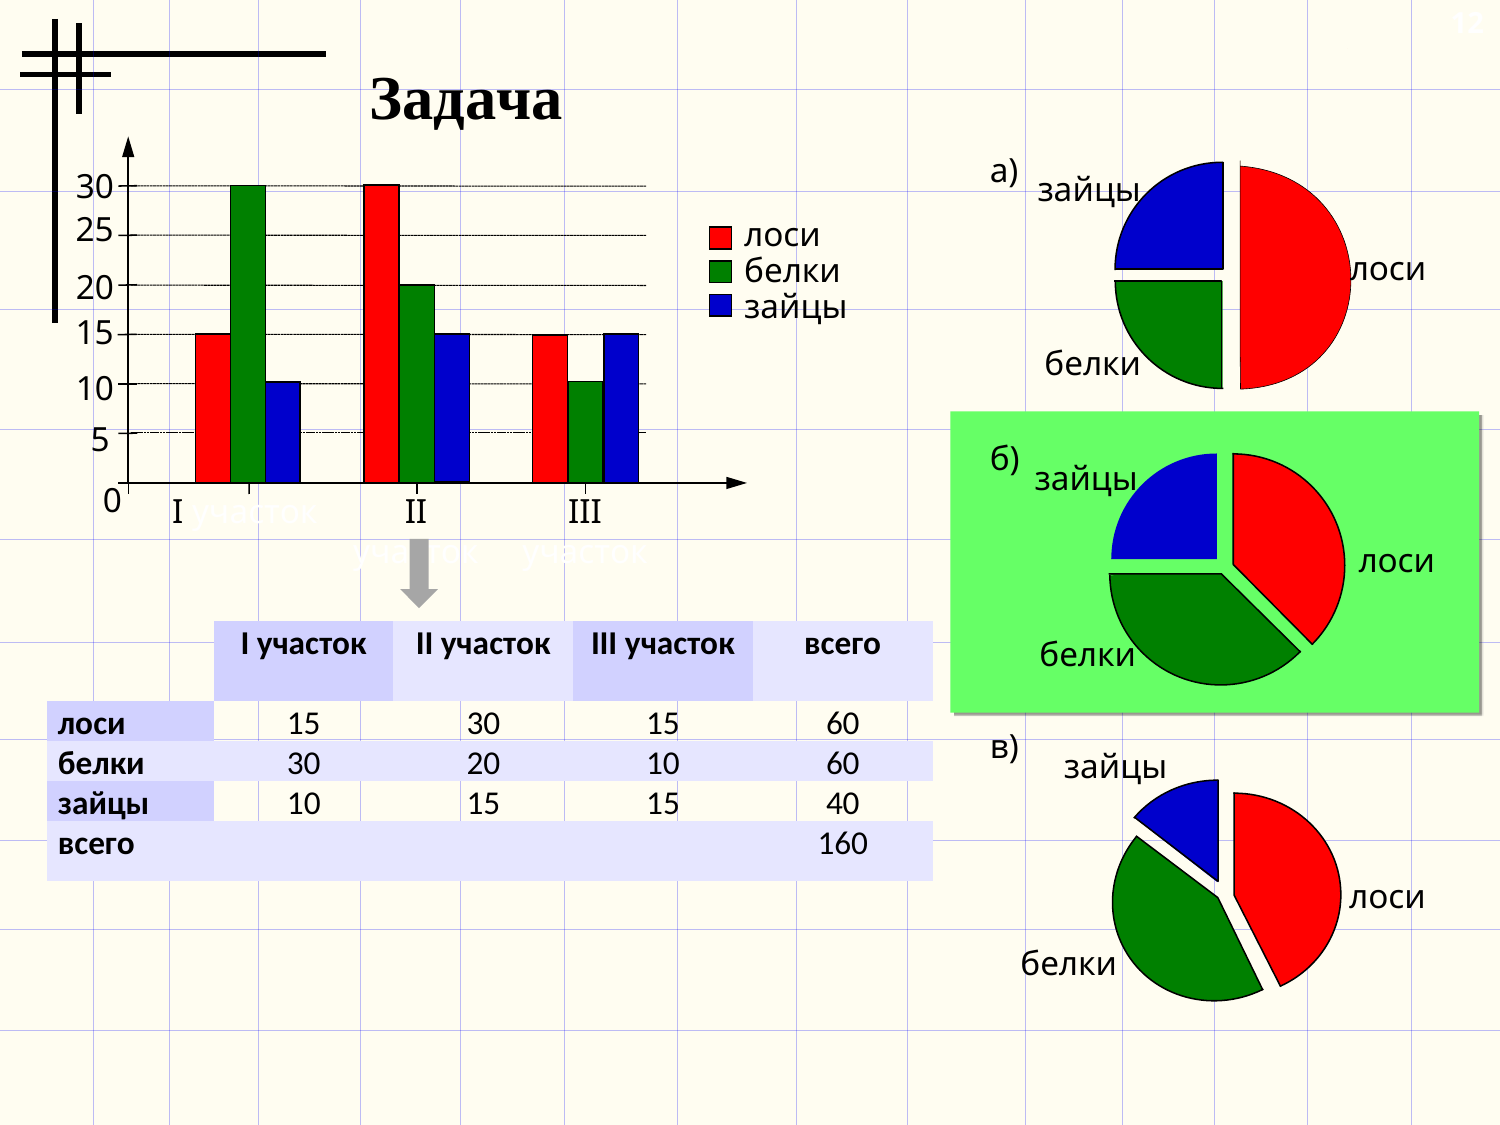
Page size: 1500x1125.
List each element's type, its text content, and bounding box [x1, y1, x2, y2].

table_cell 60 [753, 741, 933, 781]
text_box [1115, 162, 1222, 268]
text_box зайцы [1024, 457, 1148, 495]
table_cell [393, 821, 573, 881]
text_box <номер> [1148, 0, 1499, 75]
text_box б) [975, 429, 1035, 486]
table_header I участок [214, 621, 393, 701]
text_box 15 [59, 311, 131, 355]
table_cell всего [47, 821, 214, 881]
table_cell 160 [753, 821, 933, 881]
text_box белки [1007, 941, 1131, 980]
table_cell 60 [753, 701, 933, 741]
text_box [363, 185, 470, 483]
table_cell 40 [753, 781, 933, 821]
text_box лоси [1358, 538, 1459, 583]
text_box 0 [93, 479, 132, 523]
table_cell белки [47, 741, 214, 781]
text_box [195, 185, 301, 483]
text_box 20 [58, 266, 131, 310]
title Задача [324, 49, 1426, 127]
text_box зайцы [1053, 744, 1178, 782]
table_cell [214, 821, 393, 881]
text_box белки [1031, 341, 1155, 380]
text_box в) [974, 717, 1034, 774]
table_header [47, 621, 214, 701]
table_cell лоси [47, 701, 214, 741]
text_box [709, 227, 732, 250]
text_box лоси [1349, 247, 1450, 292]
text_box а) [974, 141, 1034, 197]
text_box [709, 260, 732, 283]
table_cell 10 [573, 741, 753, 781]
table_cell 20 [393, 741, 573, 781]
text_box 25 [59, 208, 131, 252]
text_box 10 [58, 366, 131, 410]
text_box [1234, 793, 1341, 987]
text_box [1112, 836, 1263, 1001]
text_box [532, 334, 639, 483]
text_box [709, 294, 732, 317]
text_box зайцы [1027, 167, 1151, 205]
text_box II участок [338, 490, 494, 534]
text_box белки [1026, 633, 1150, 671]
table_cell 30 [214, 741, 393, 781]
table_header всего [753, 621, 933, 701]
text_box [1240, 160, 1351, 390]
table_cell 15 [214, 701, 393, 741]
text_box [1134, 780, 1219, 883]
table_header II участок [393, 621, 573, 701]
text_box лоси [1349, 875, 1450, 920]
table_cell 15 [573, 781, 753, 821]
table_cell 10 [214, 781, 393, 821]
text_box 5 [81, 417, 119, 461]
table_header III участок [573, 621, 753, 701]
text_box [400, 538, 438, 609]
text_box 30 [58, 164, 131, 208]
table_cell зайцы [47, 781, 214, 821]
text_box [1115, 282, 1221, 389]
table_cell 15 [573, 701, 753, 741]
text_box I участок [167, 490, 323, 534]
text_box [950, 411, 1480, 713]
text_box лоси белки зайцы [744, 217, 863, 325]
table_cell 30 [393, 701, 573, 741]
text_box III участок [507, 490, 663, 534]
table_cell [573, 821, 753, 881]
table_cell 15 [393, 781, 573, 821]
